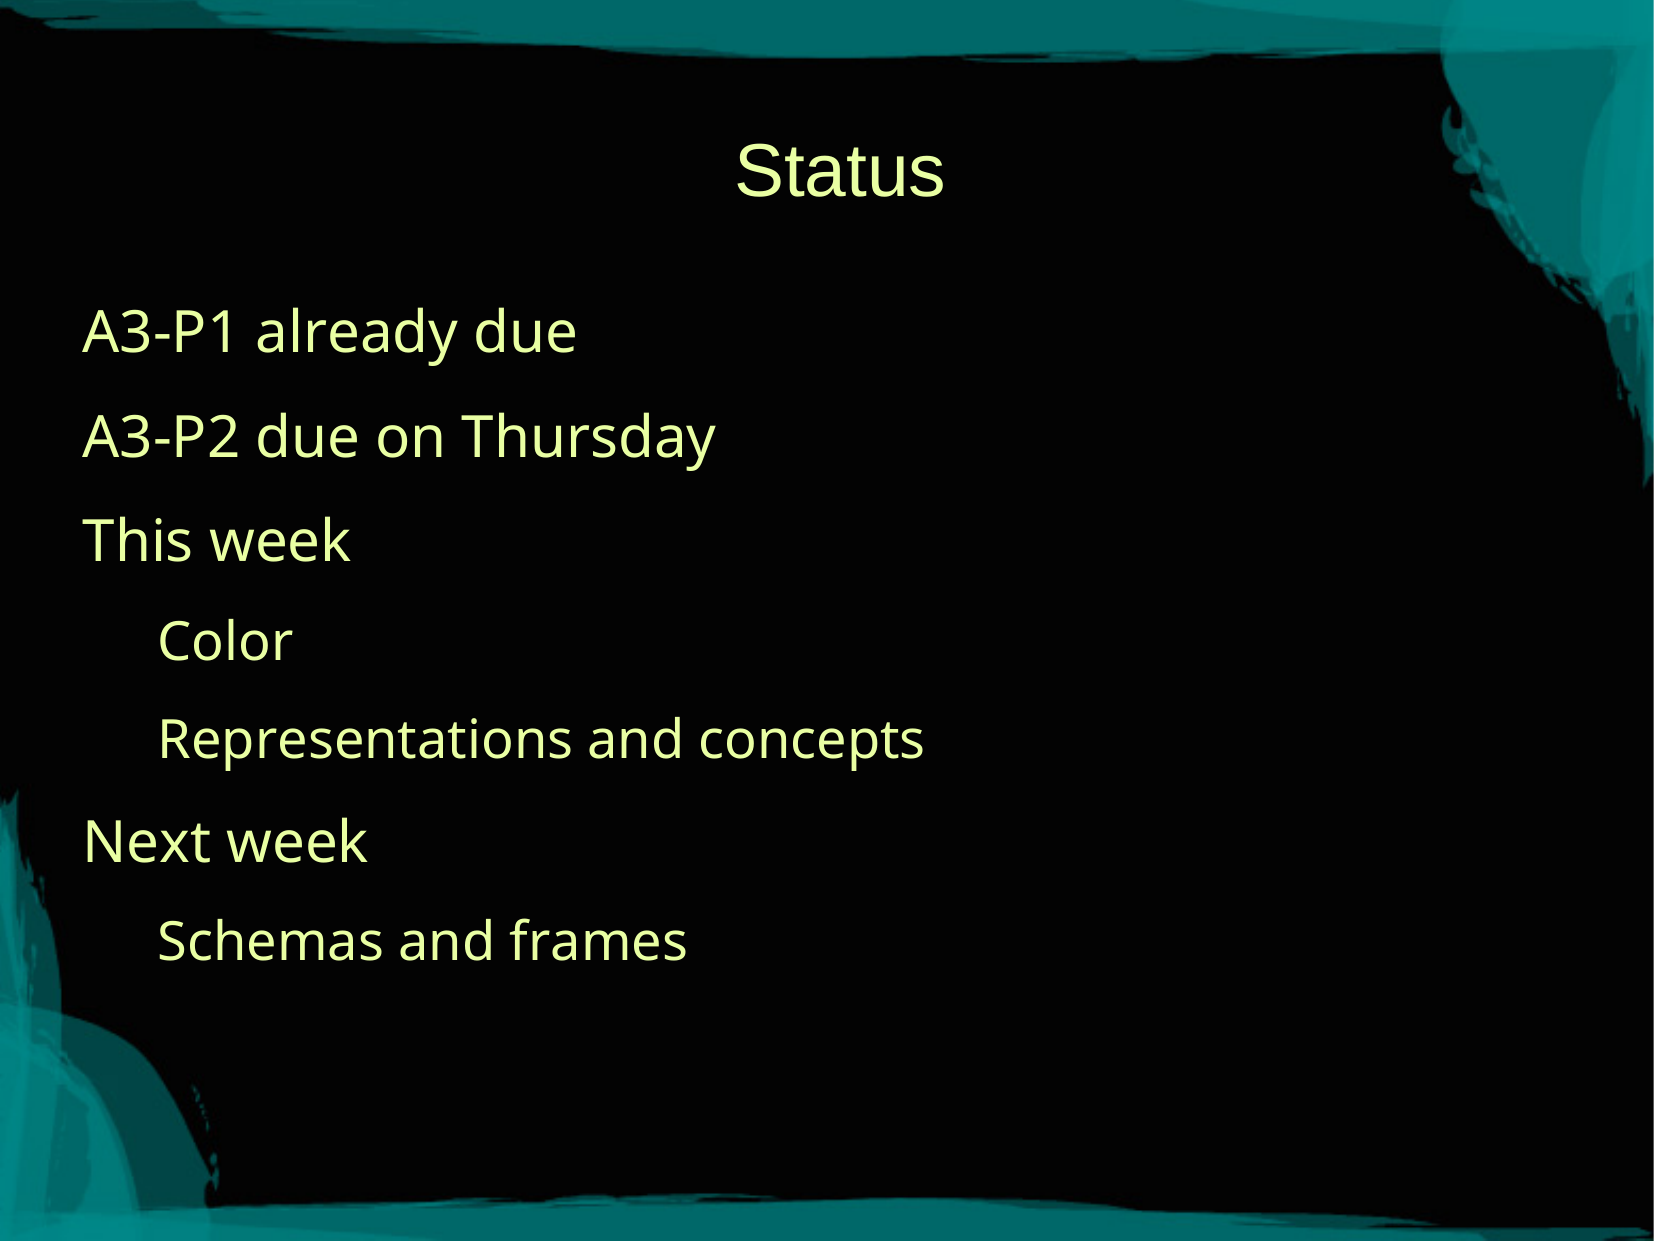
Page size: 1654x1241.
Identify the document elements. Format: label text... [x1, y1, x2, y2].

picture [0, 0, 1654, 1241]
list A3-P1 already due A3-P2 due on Thursday This week Color Representations and concepts Next week Schemas and frames [82, 290, 1571, 1094]
title Status [289, 0, 1392, 290]
